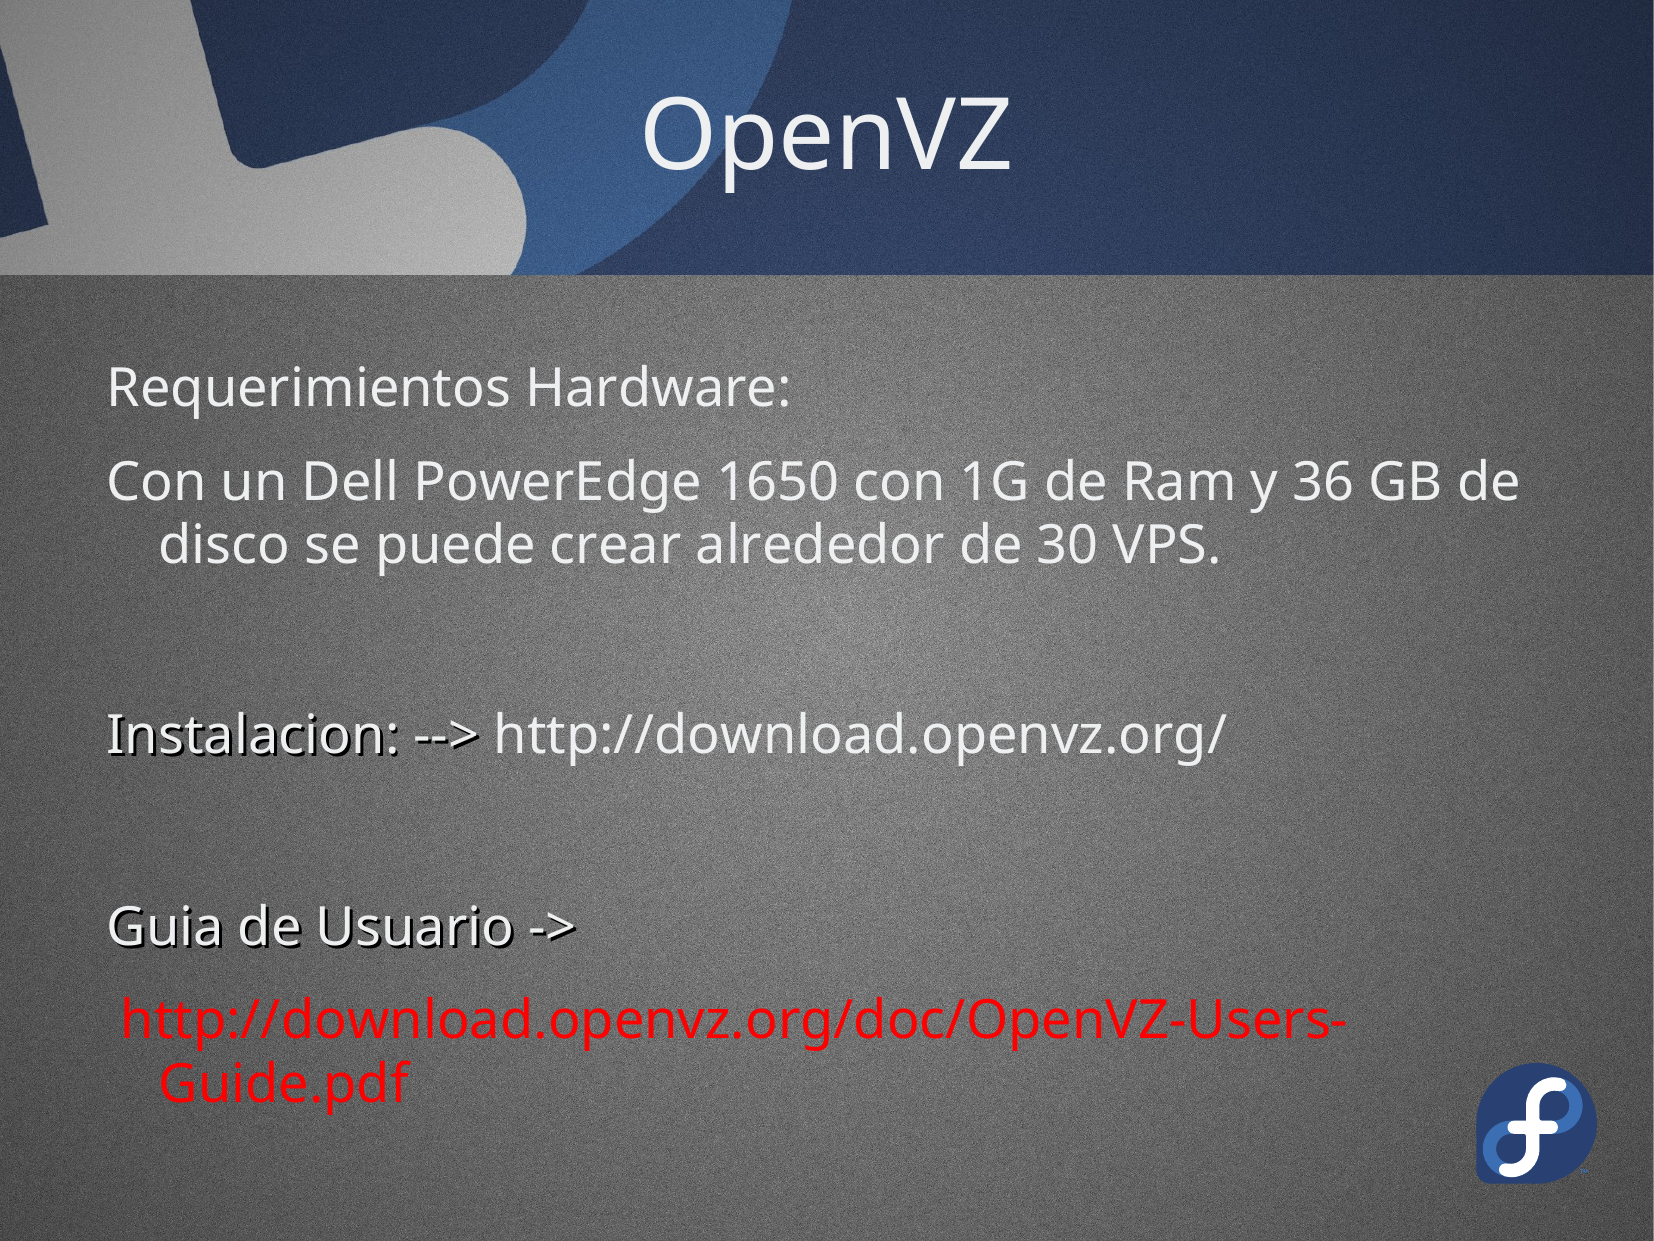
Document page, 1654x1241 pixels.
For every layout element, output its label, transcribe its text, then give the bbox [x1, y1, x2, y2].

picture [0, 0, 1654, 1241]
text_box OpenVZ [88, 29, 1565, 237]
text_box Requerimientos Hardware: Con un Dell PowerEdge 1650 con 1G de Ram y 36 GB de disco se puede crear alrededor de 30 VPS. Instalacion: --> http://download.openvz.org/ Guia de Usuario -> http://download.openvz.org/doc/OpenVZ-Users-Guide.pdf [88, 354, 1565, 1064]
